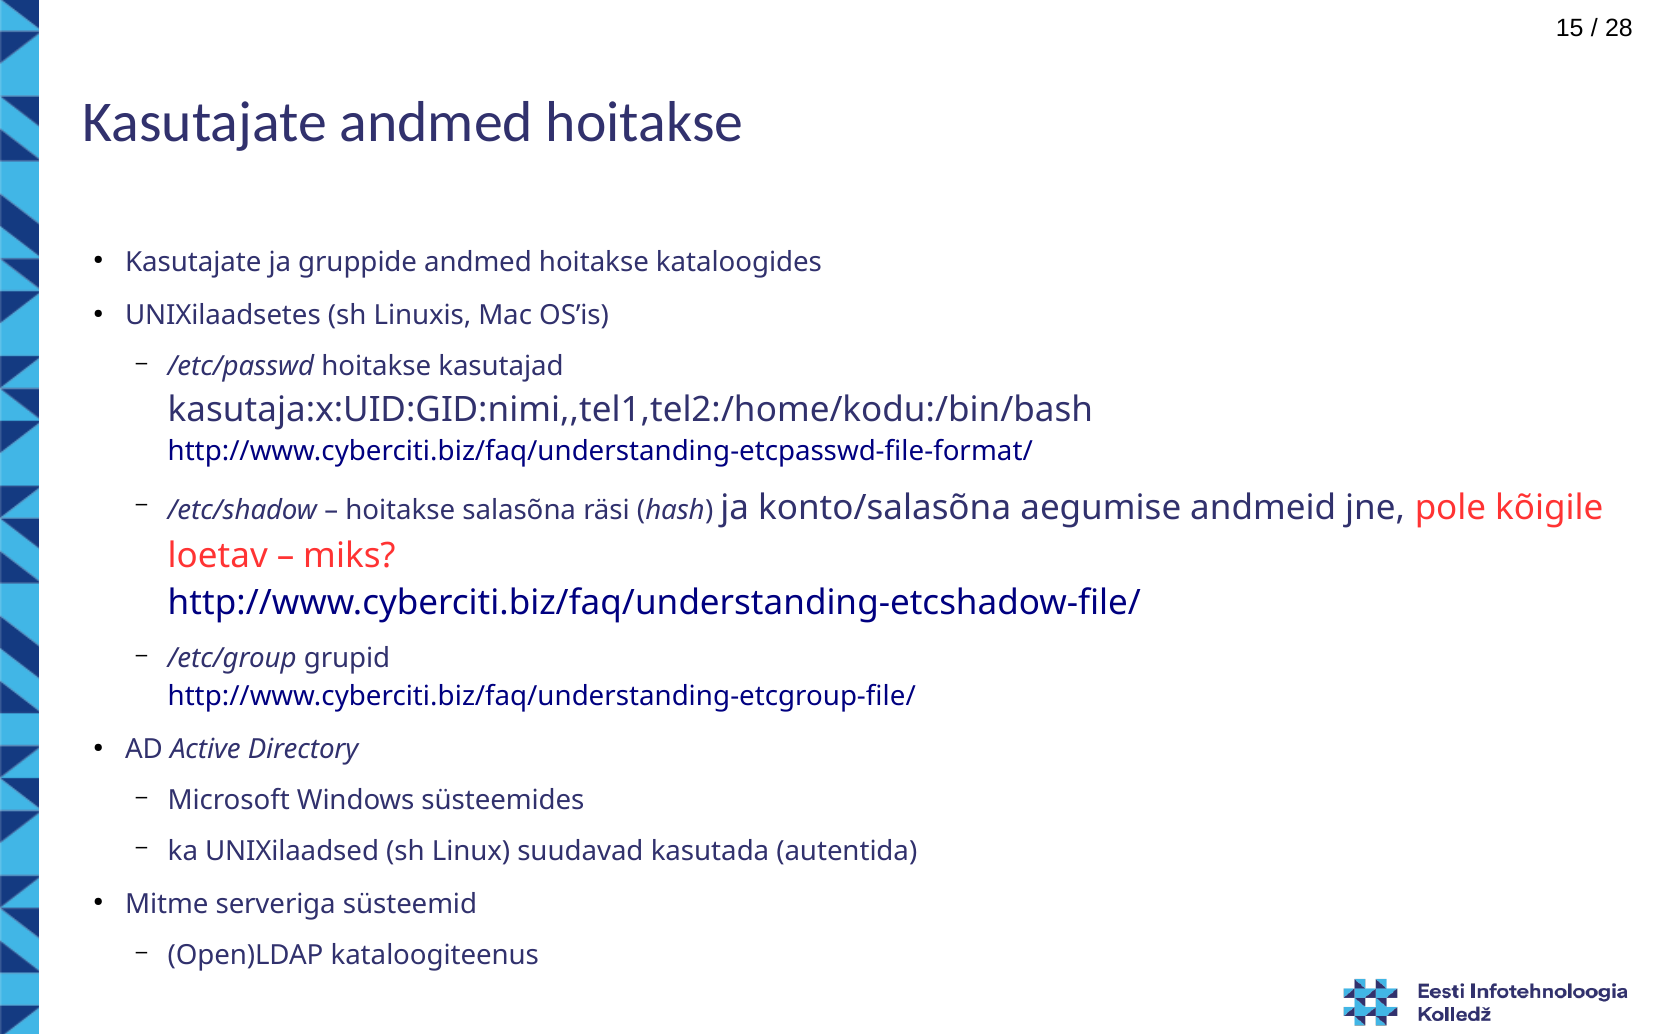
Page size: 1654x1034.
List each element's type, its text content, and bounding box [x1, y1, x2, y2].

title Kasutajate andmed hoitakse [82, 41, 1571, 214]
list Kasutajate ja gruppide andmed hoitakse kataloogides UNIXilaadsetes (sh Linuxis, Mac OS’is) /etc/passwd hoitakse kasutajad kasutaja:x:UID:GID:nimi,,tel1,tel2:/home/kodu:/bin/bash http://www.cyberciti.biz/faq/understanding-etcpasswd-file-format/ /etc/shadow – hoitakse salasõna räsi (hash) ja konto/salasõna aegumise andmeid jne, pole kõigile loetav – miks? http://www.cyberciti.biz/faq/understanding-etcshadow-file/ /etc/group grupid http://www.cyberciti.biz/faq/understanding-etcgroup-file/ AD Active Directory Microsoft Windows süsteemides ka UNIXilaadsed (sh Linux) suudavad kasutada (autentida) Mitme serveriga süsteemid (Open)LDAP kataloogiteenus [82, 241, 1625, 985]
